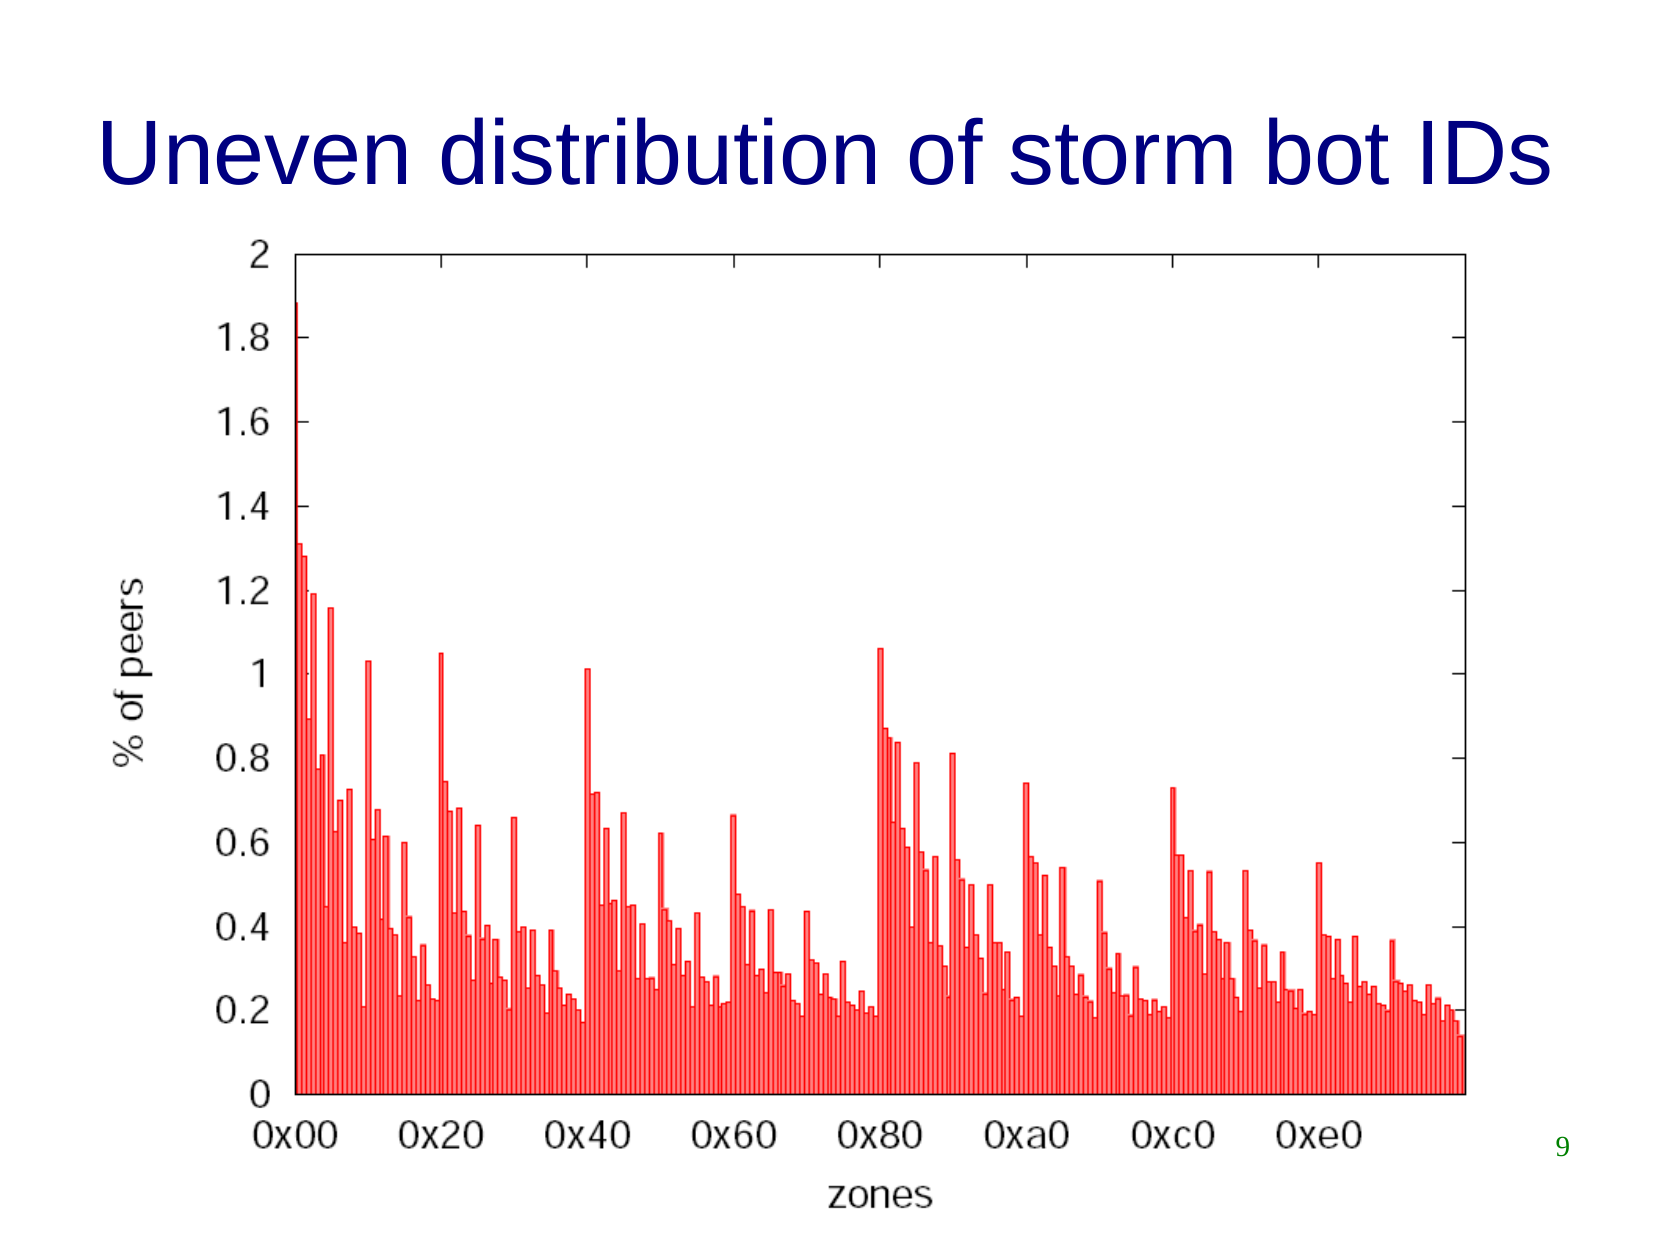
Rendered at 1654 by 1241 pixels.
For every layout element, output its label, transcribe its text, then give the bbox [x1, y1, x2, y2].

picture [82, 204, 1501, 1241]
title Uneven distribution of storm bot IDs [82, 49, 1571, 257]
